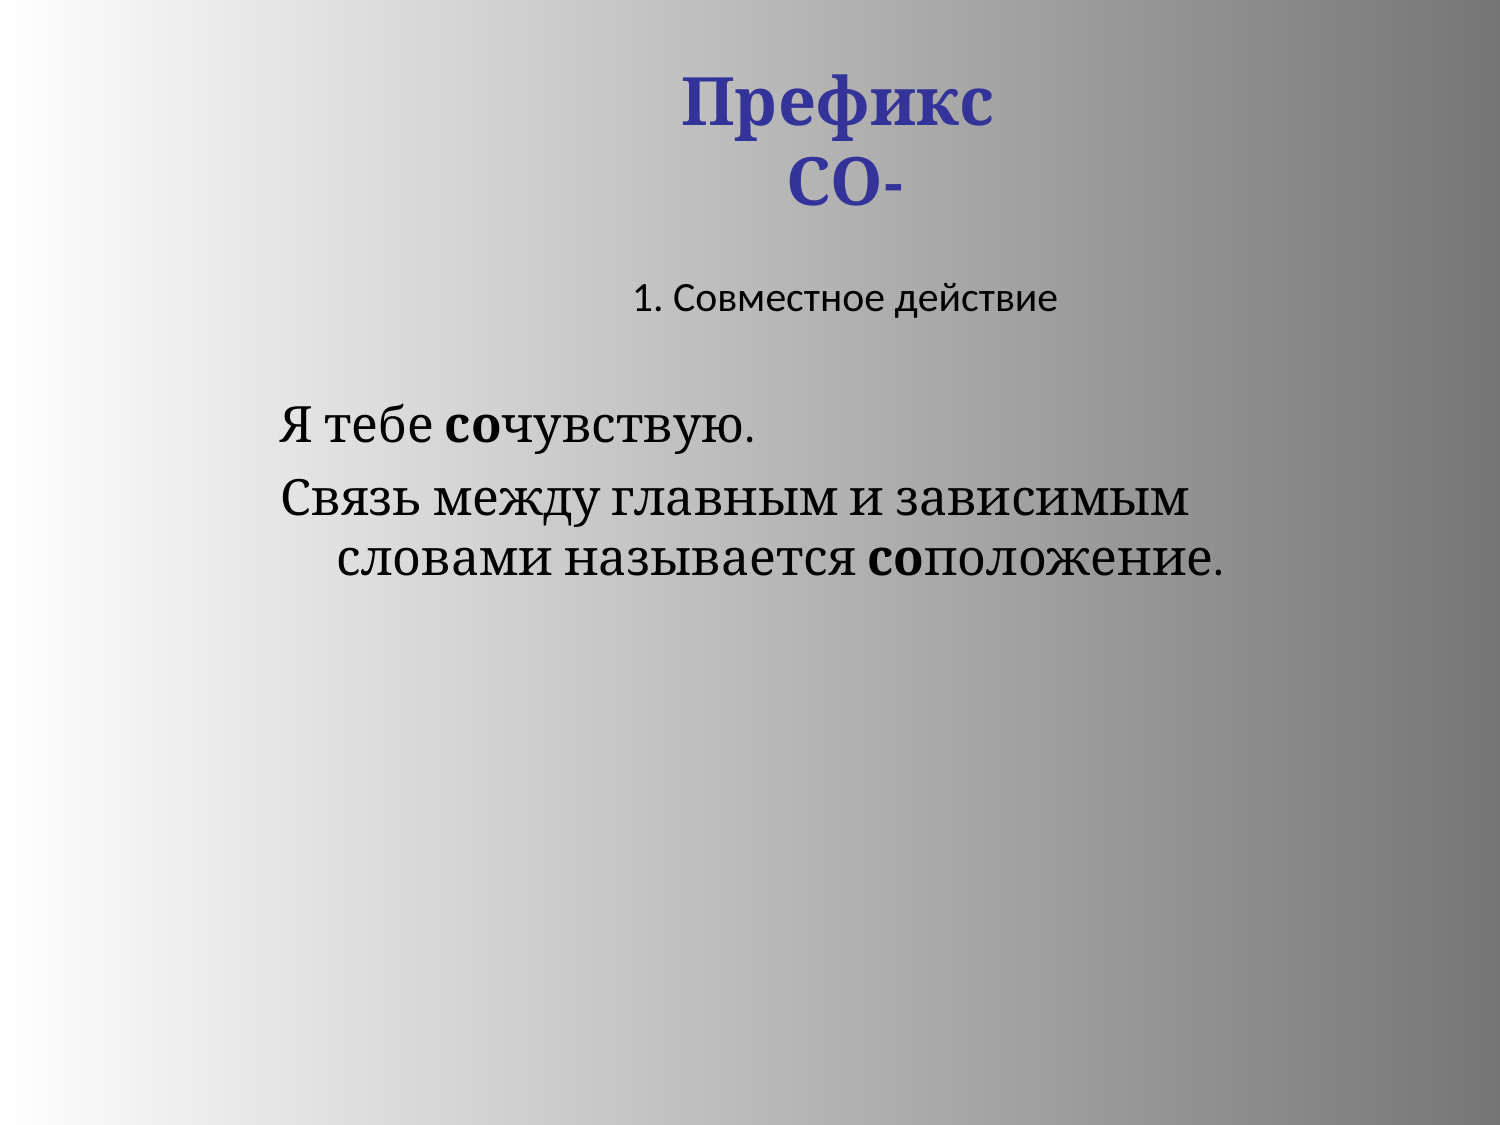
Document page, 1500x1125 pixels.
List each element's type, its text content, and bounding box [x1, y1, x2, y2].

title Префикс СО- [265, 45, 1426, 233]
list 1. Совместное действие Я тебе сочувствую. Связь между главным и зависимым словами называется соположение. [265, 262, 1426, 1006]
